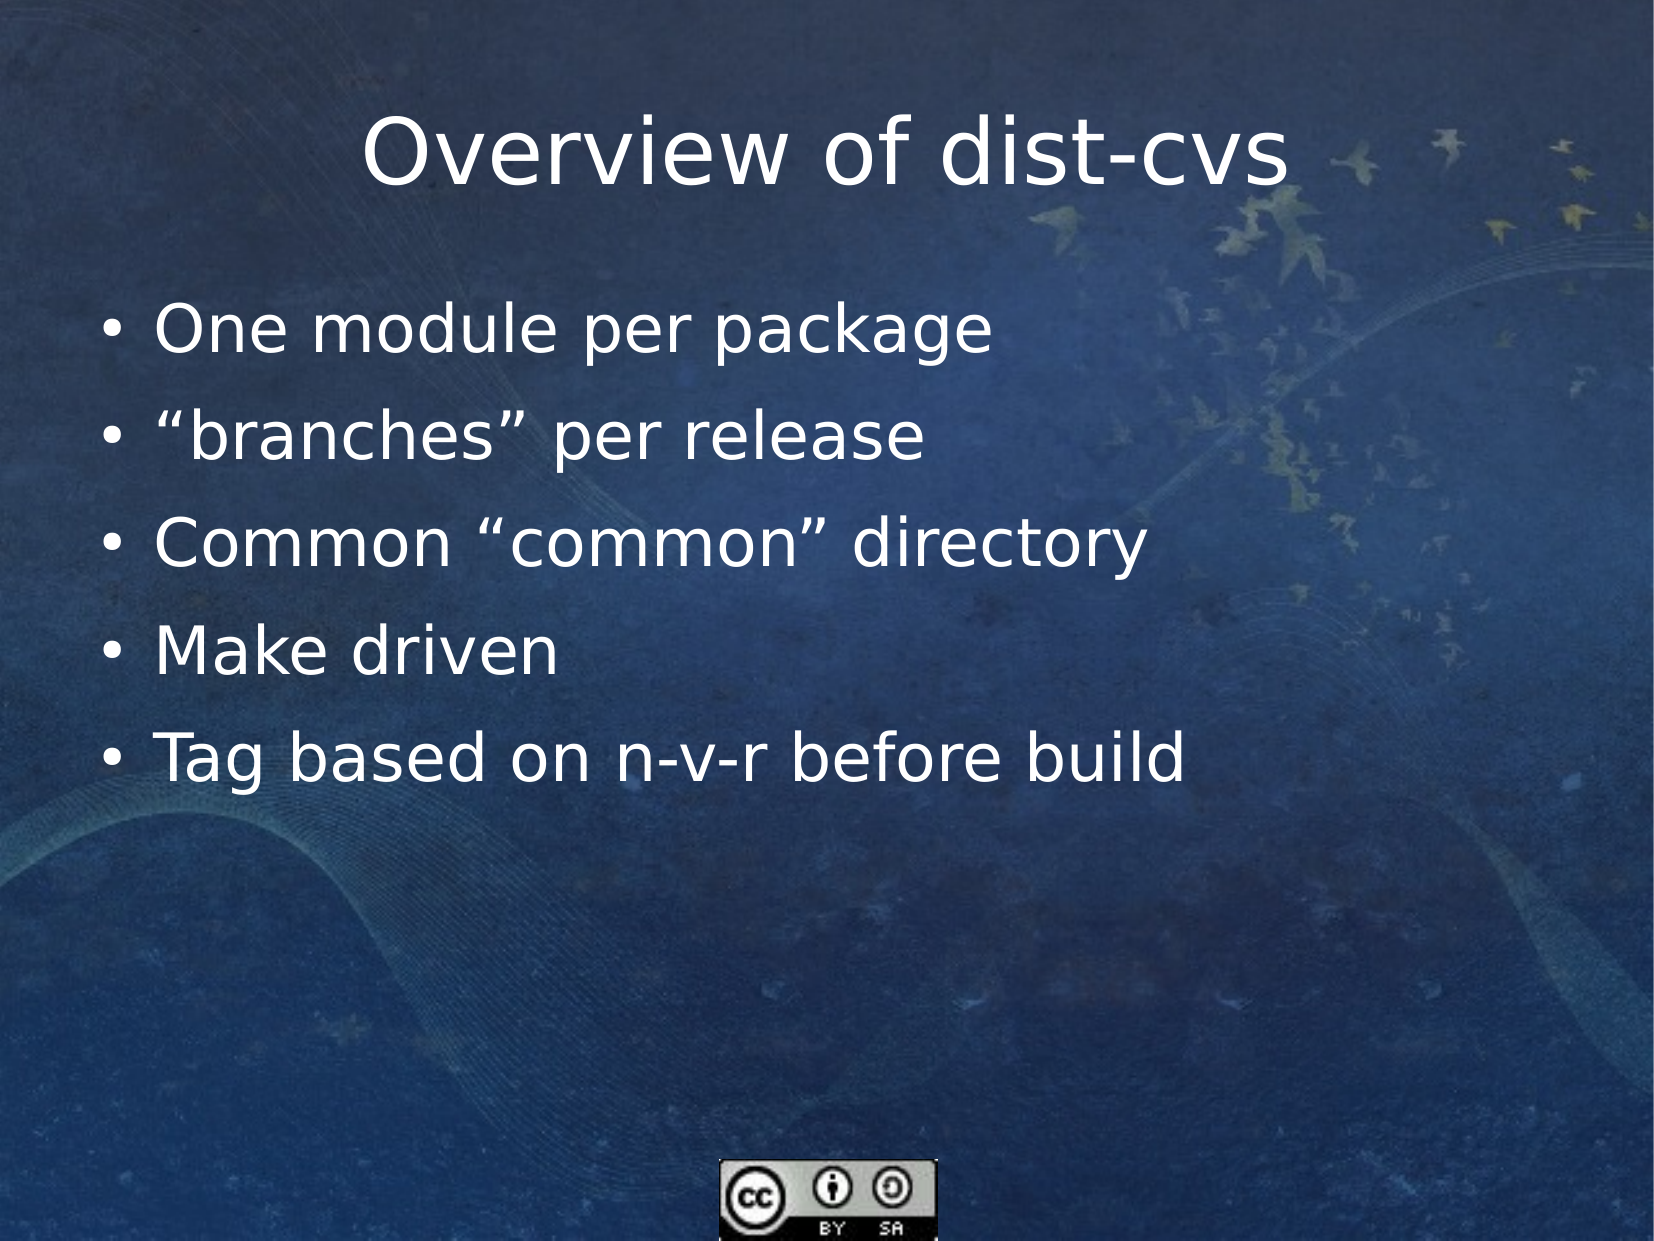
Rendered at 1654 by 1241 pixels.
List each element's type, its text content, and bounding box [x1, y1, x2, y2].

picture [0, 0, 1654, 1241]
list One module per package “branches” per release Common “common” directory Make driven Tag based on n-v-r before build [82, 290, 1571, 1094]
title Overview of dist-cvs [82, 49, 1571, 257]
